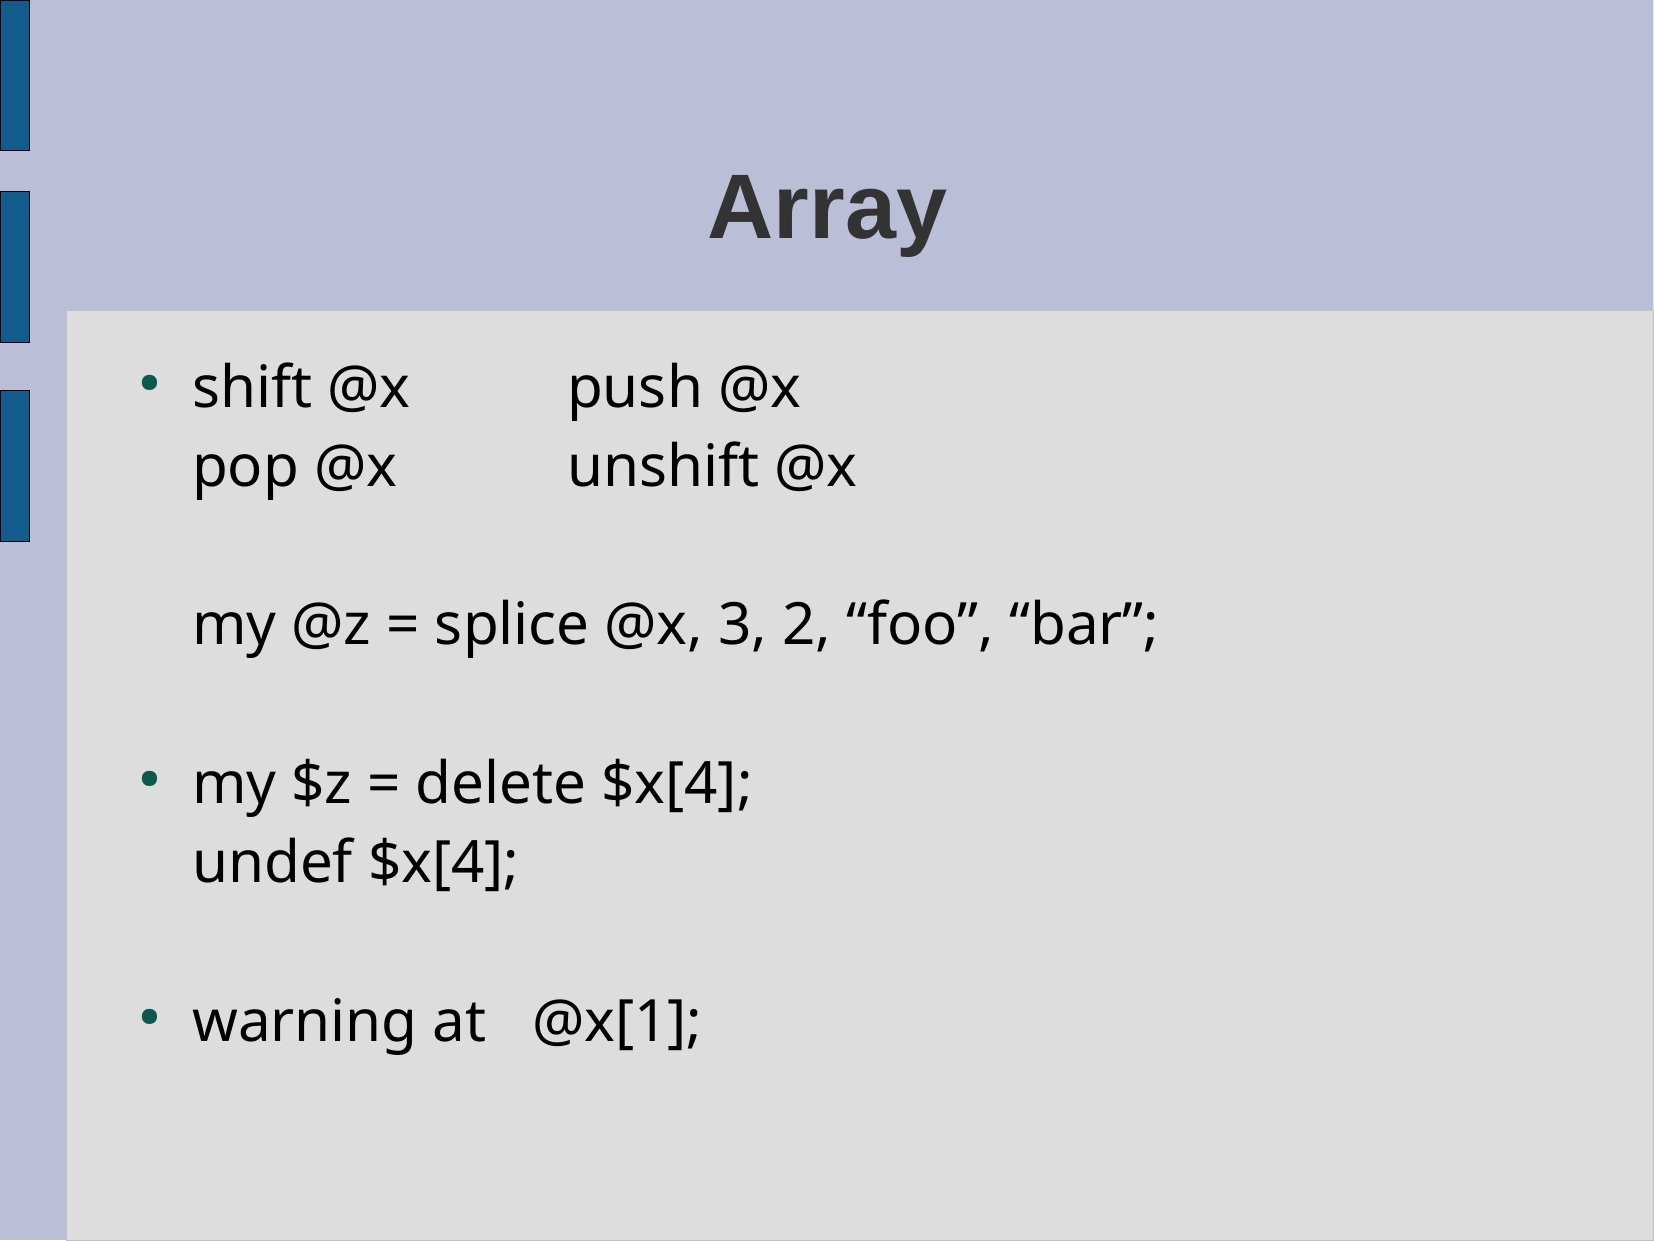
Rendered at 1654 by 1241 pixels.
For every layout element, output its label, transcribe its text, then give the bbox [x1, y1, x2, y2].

title Array [121, 102, 1534, 311]
list shift @x push @x pop @x unshift @x my @z = splice @x, 3, 2, “foo”, “bar”; my $z = delete $x[4]; undef $x[4]; warning at @x[1]; [121, 344, 1534, 1187]
